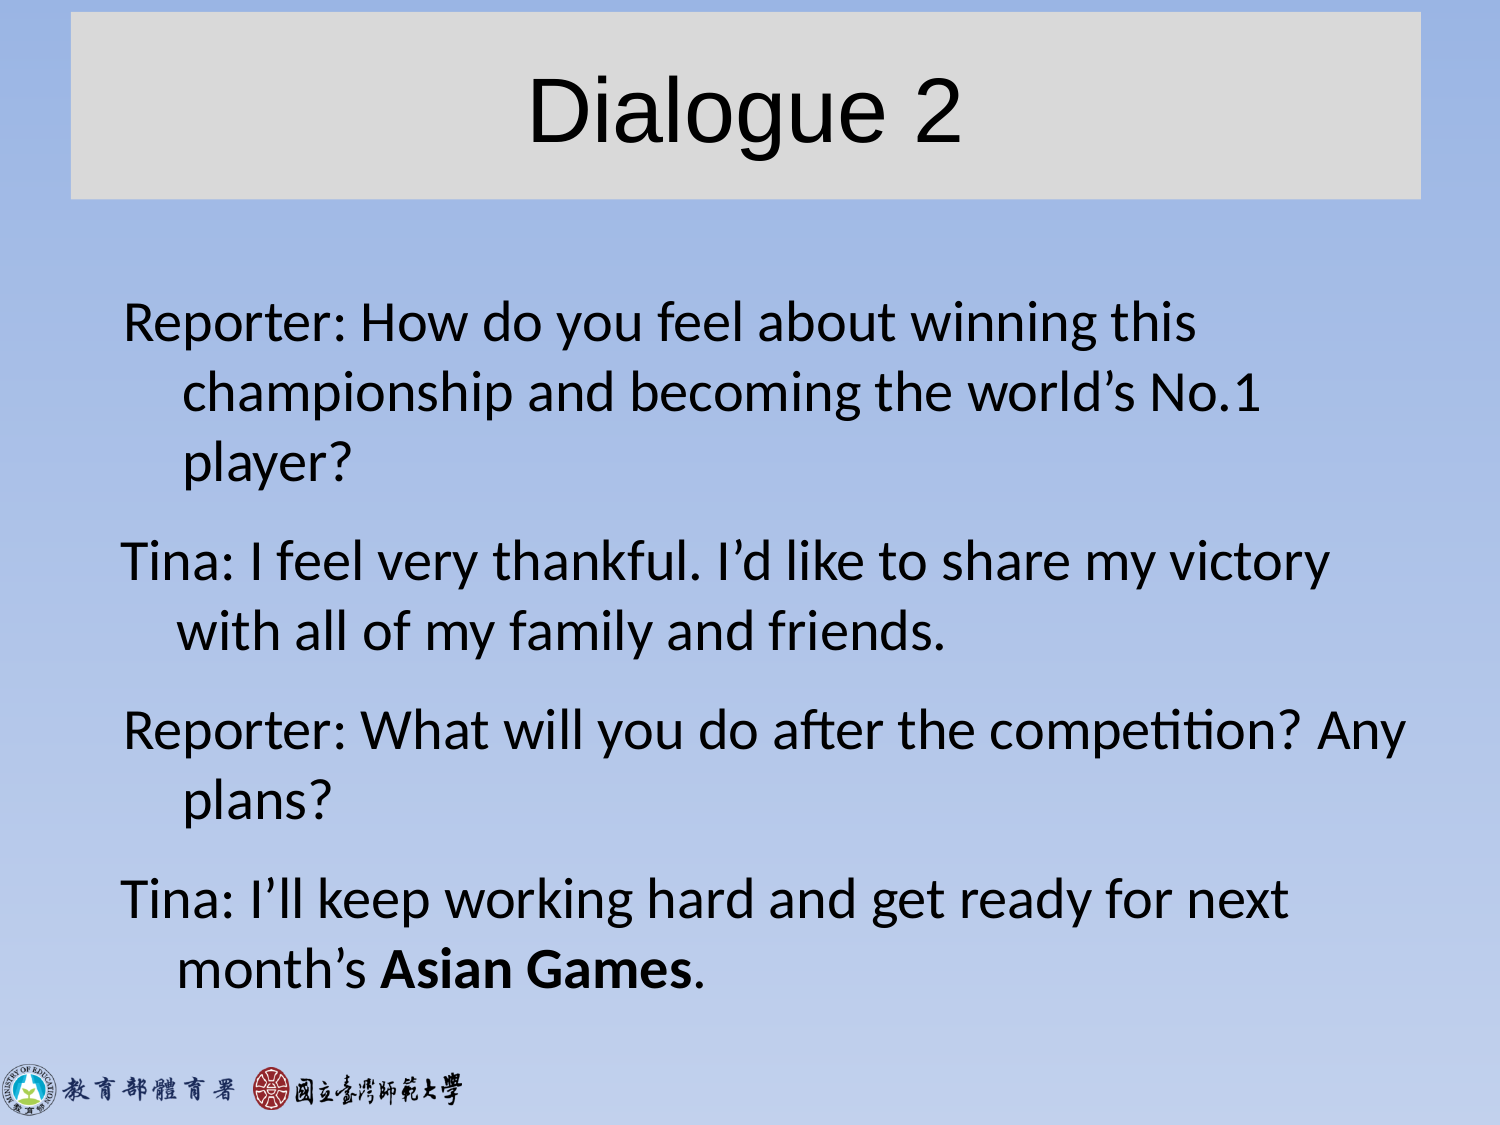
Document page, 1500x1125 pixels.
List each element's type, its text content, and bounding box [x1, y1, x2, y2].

list Reporter: How do you feel about winning this championship and becoming the world’s No.1 player? Tina: I feel very thankful. I’d like to share my victory with all of my family and friends. Reporter: What will you do after the competition? Any plans? Tina: I’ll keep working hard and get ready for next month’s Asian Games. [49, 275, 1443, 1062]
title Dialogue 2 [70, 11, 1421, 200]
